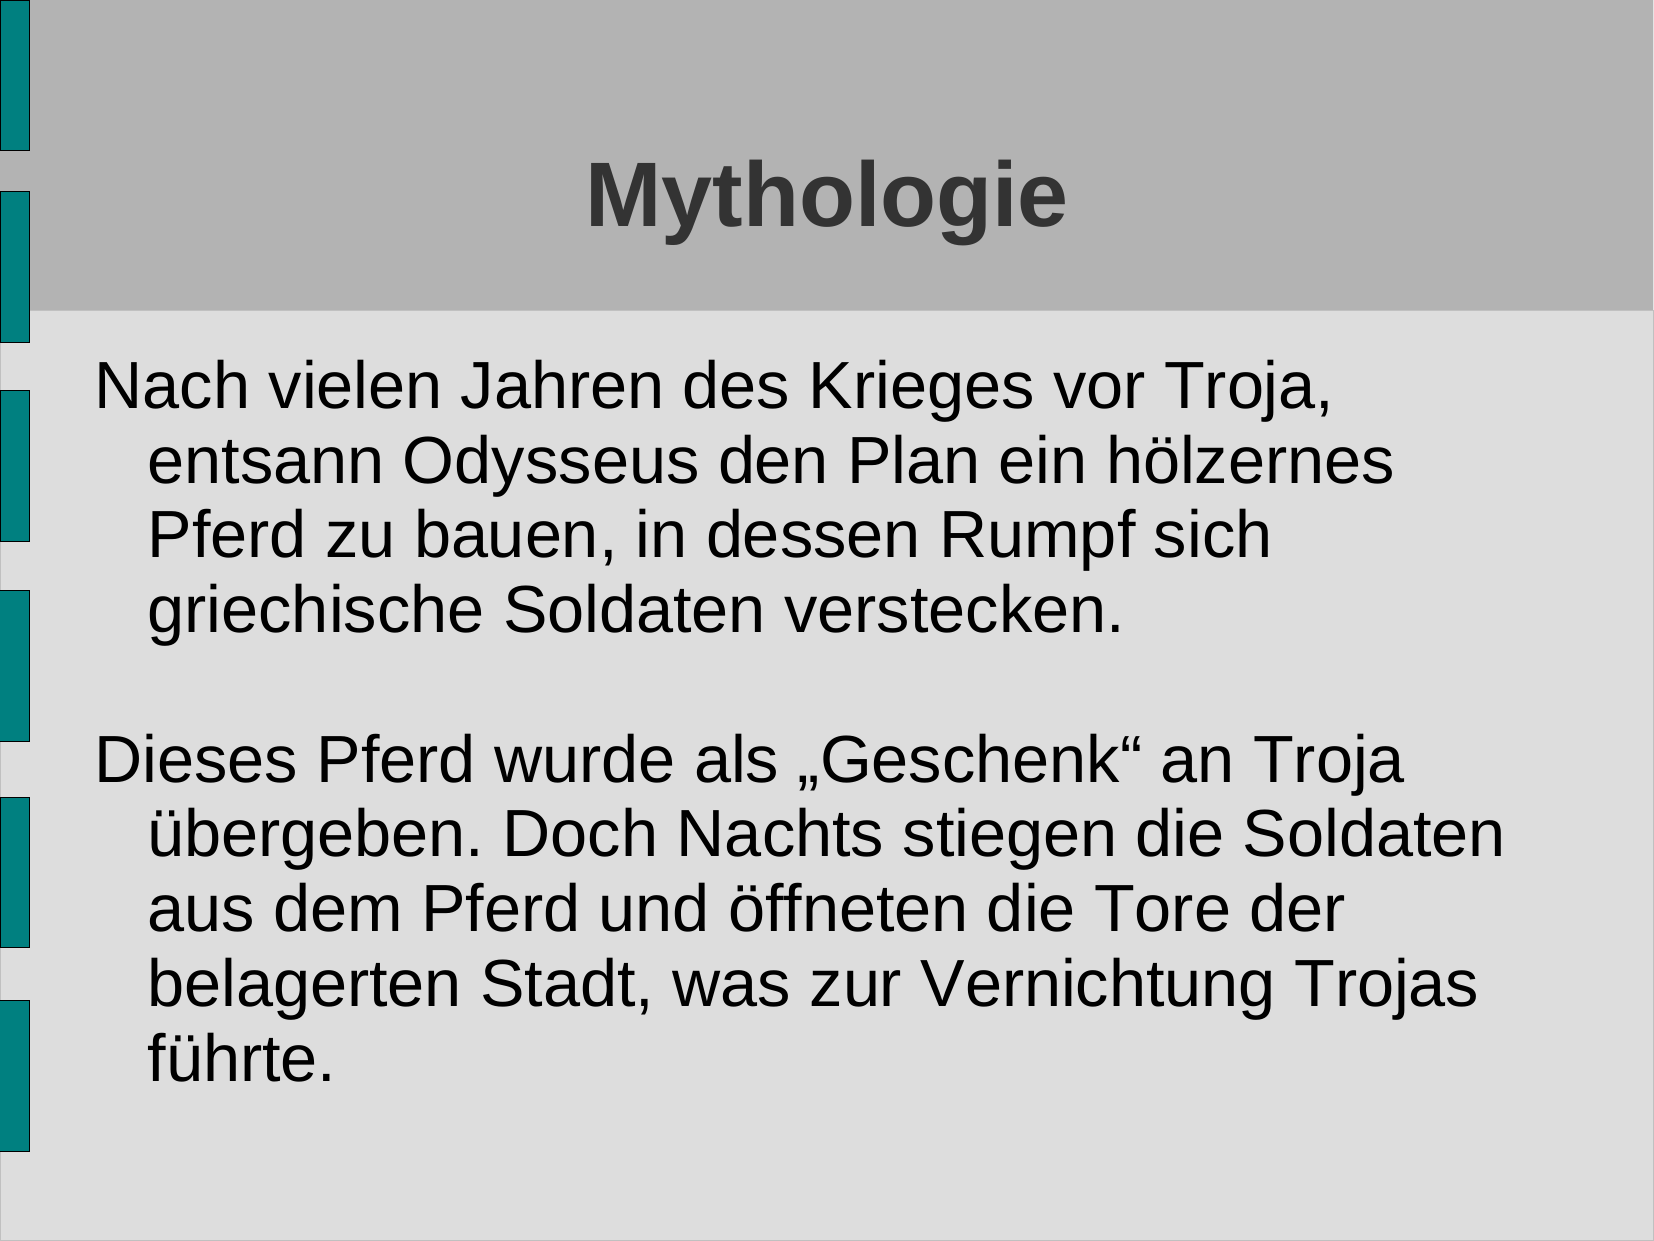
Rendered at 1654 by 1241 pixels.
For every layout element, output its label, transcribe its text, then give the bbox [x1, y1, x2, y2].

title Mythologie [121, 91, 1534, 299]
list Nach vielen Jahren des Krieges vor Troja, entsann Odysseus den Plan ein hölzernes Pferd zu bauen, in dessen Rumpf sich griechische Soldaten verstecken. Dieses Pferd wurde als „Geschenk“ an Troja übergeben. Doch Nachts stiegen die Soldaten aus dem Pferd und öffneten die Tore der belagerten Stadt, was zur Vernichtung Trojas führte. [76, 347, 1565, 1152]
